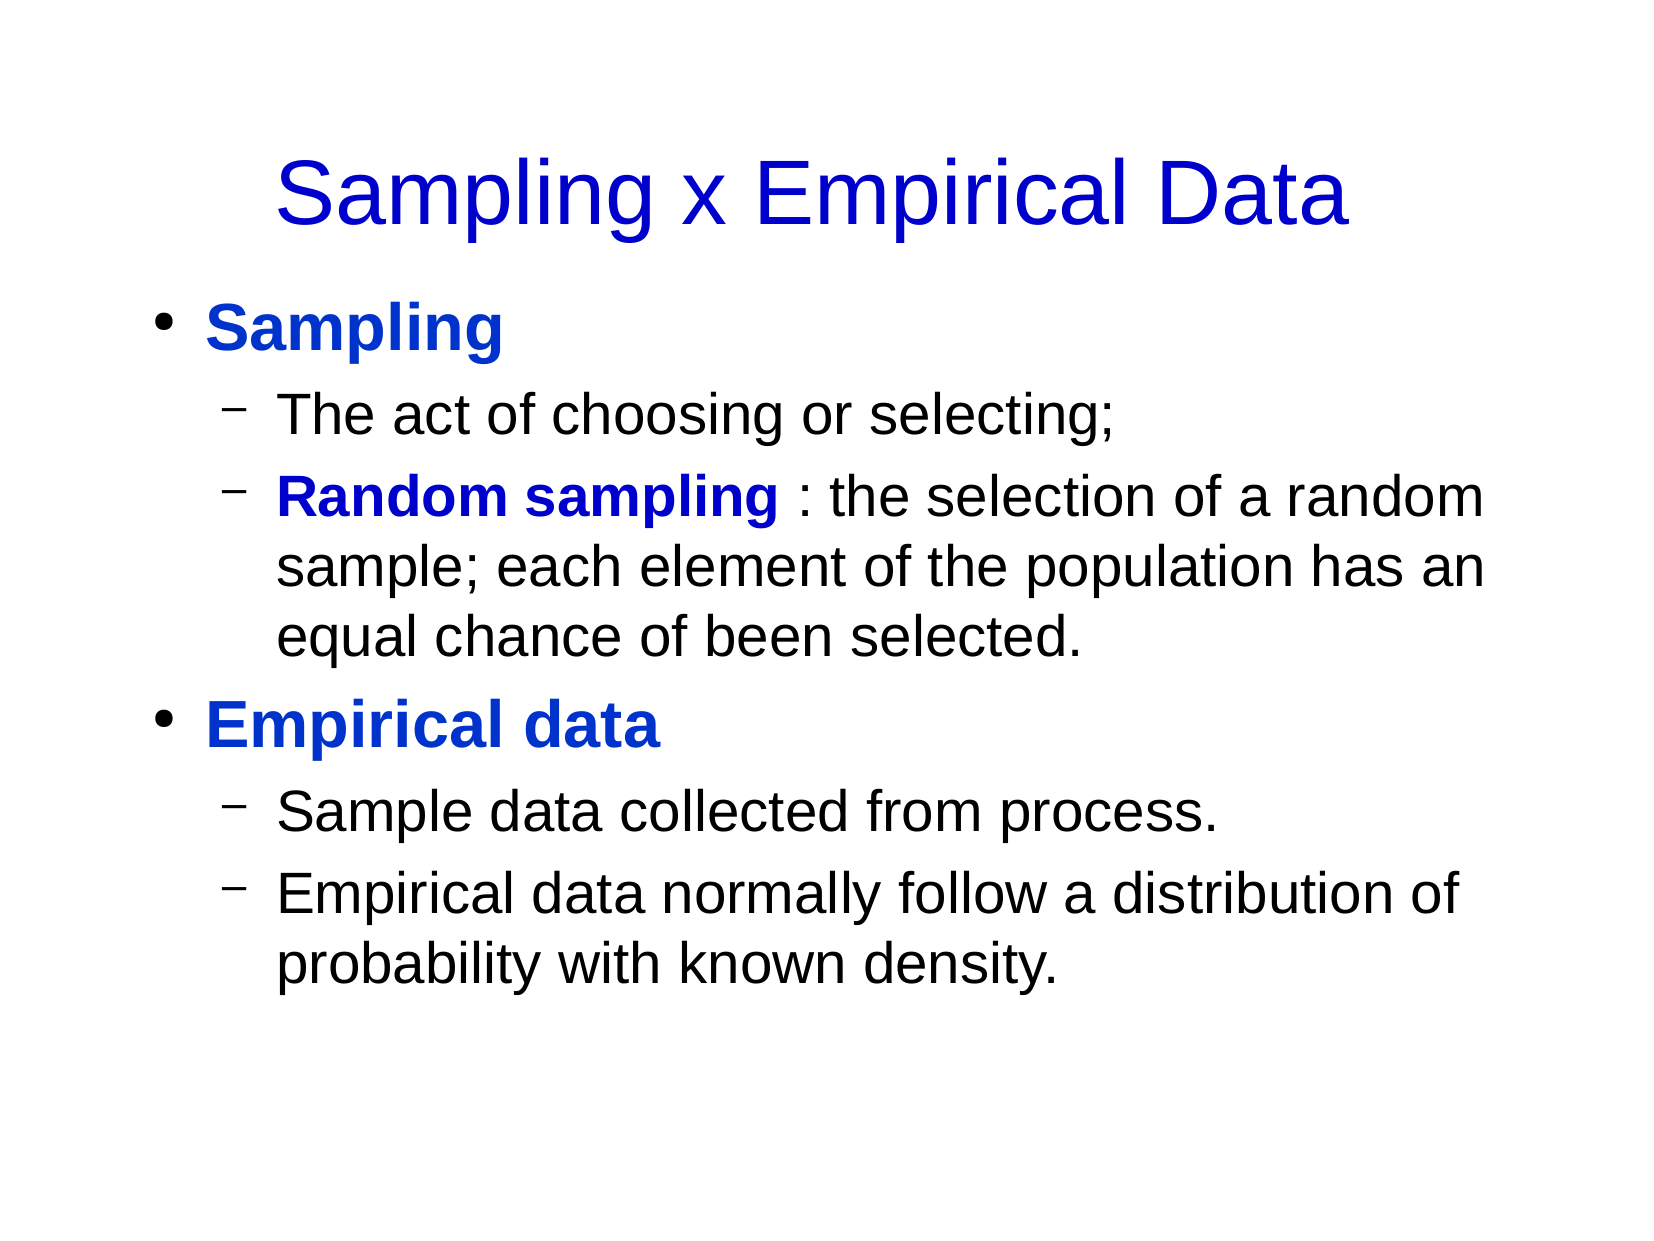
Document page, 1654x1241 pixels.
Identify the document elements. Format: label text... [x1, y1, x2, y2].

list Sampling The act of choosing or selecting; Random sampling : the selection of a random sample; each element of the population has an equal chance of been selected. Empirical data Sample data collected from process. Empirical data normally follow a distribution of probability with known density. [119, 276, 1583, 1169]
title Sampling x Empirical Data [81, 125, 1544, 251]
